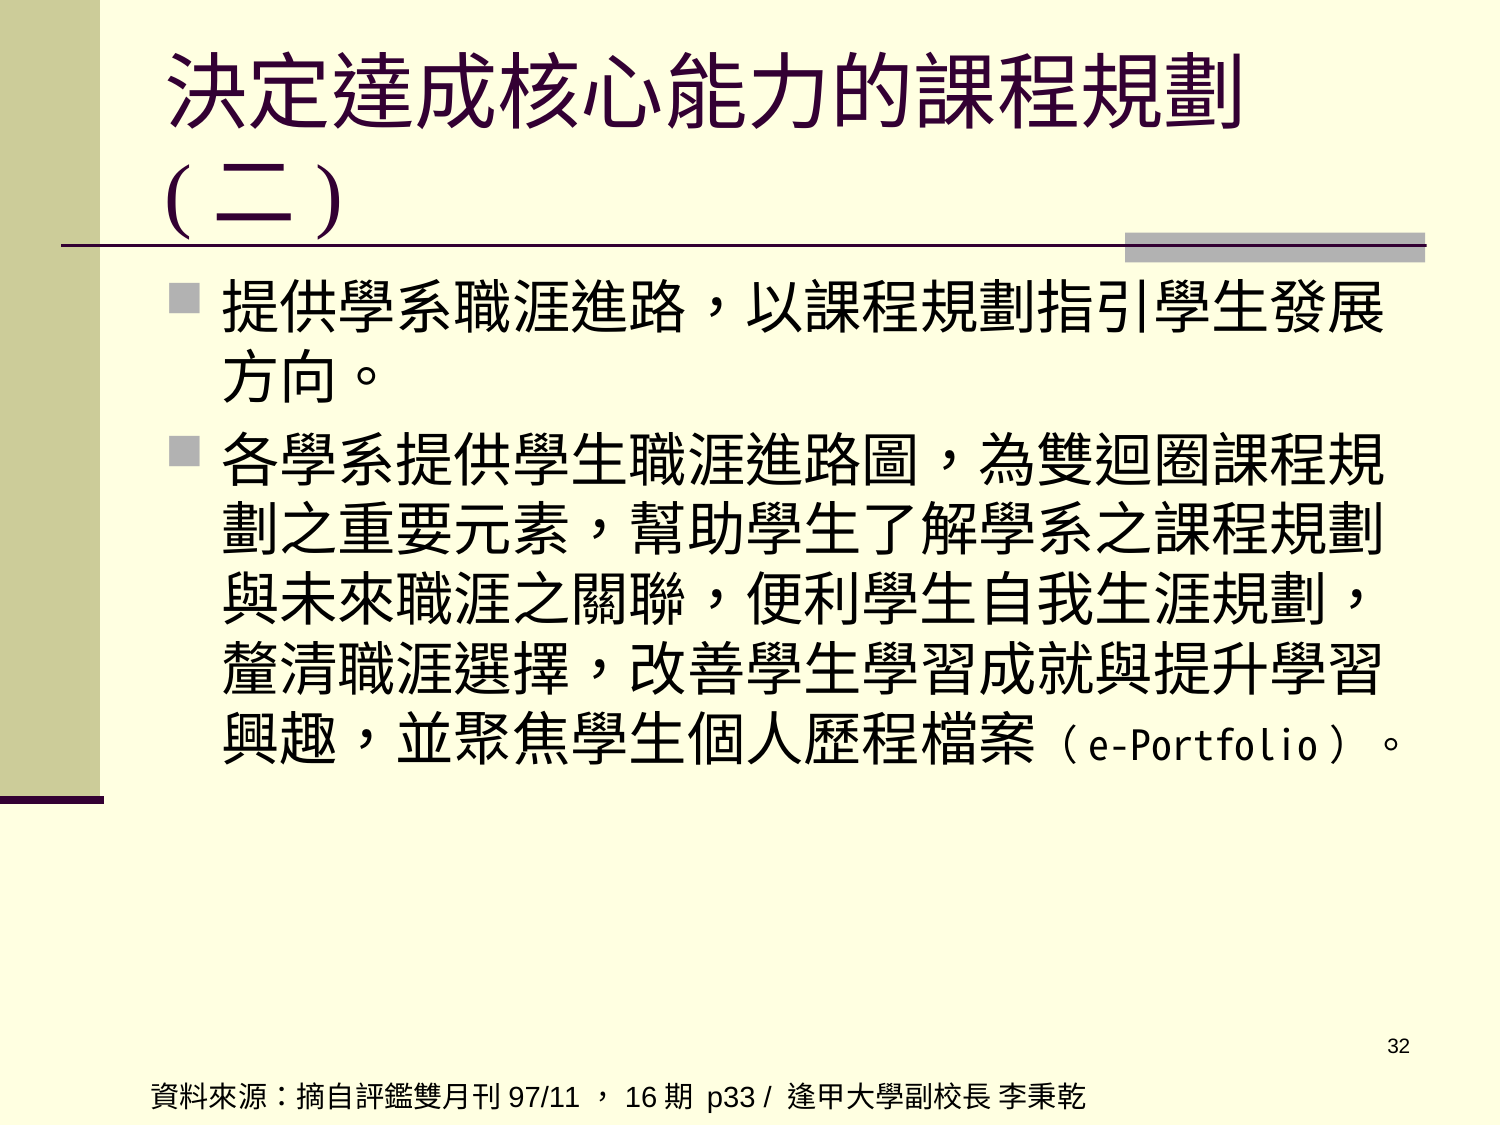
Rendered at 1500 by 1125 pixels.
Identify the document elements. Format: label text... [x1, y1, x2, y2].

title 決定達成核心能力的課程規劃(二) [150, 45, 1426, 234]
list 提供學系職涯進路，以課程規劃指引學生發展方向。 各學系提供學生職涯進路圖，為雙迴圈課程規劃之重要元素，幫助學生了解學系之課程規劃與未來職涯之關聯，便利學生自我生涯規劃，釐清職涯選擇，改善學生學習成就與提升學習興趣，並聚焦學生個人歷程檔案（e-Portfolio）。 [150, 262, 1426, 1006]
text_box 資料來源：摘自評鑑雙月刊97/11，16期 p33 / 逢甲大學副校長 李秉乾 [135, 1070, 1377, 1121]
